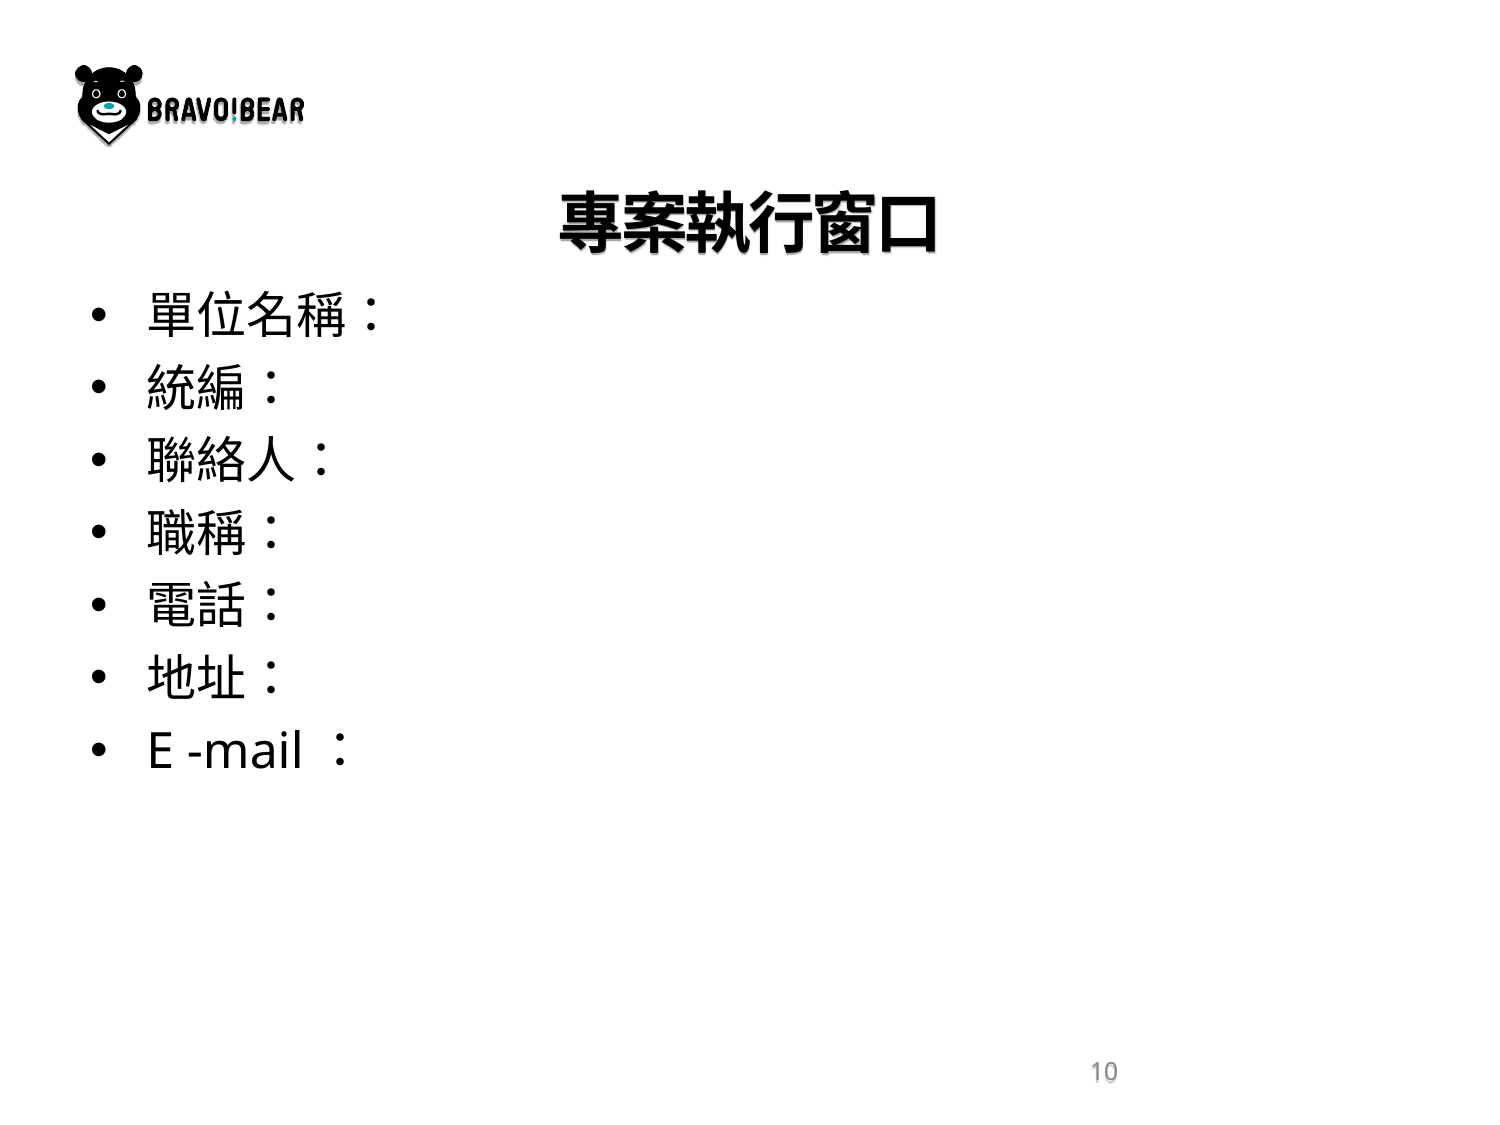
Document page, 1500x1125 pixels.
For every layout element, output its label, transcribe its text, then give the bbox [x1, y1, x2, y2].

text_box [1074, 1042, 1426, 1103]
list 單位名稱： 統編： 聯絡人： 職稱： 電話： 地址： E -mail： [75, 276, 1426, 1013]
